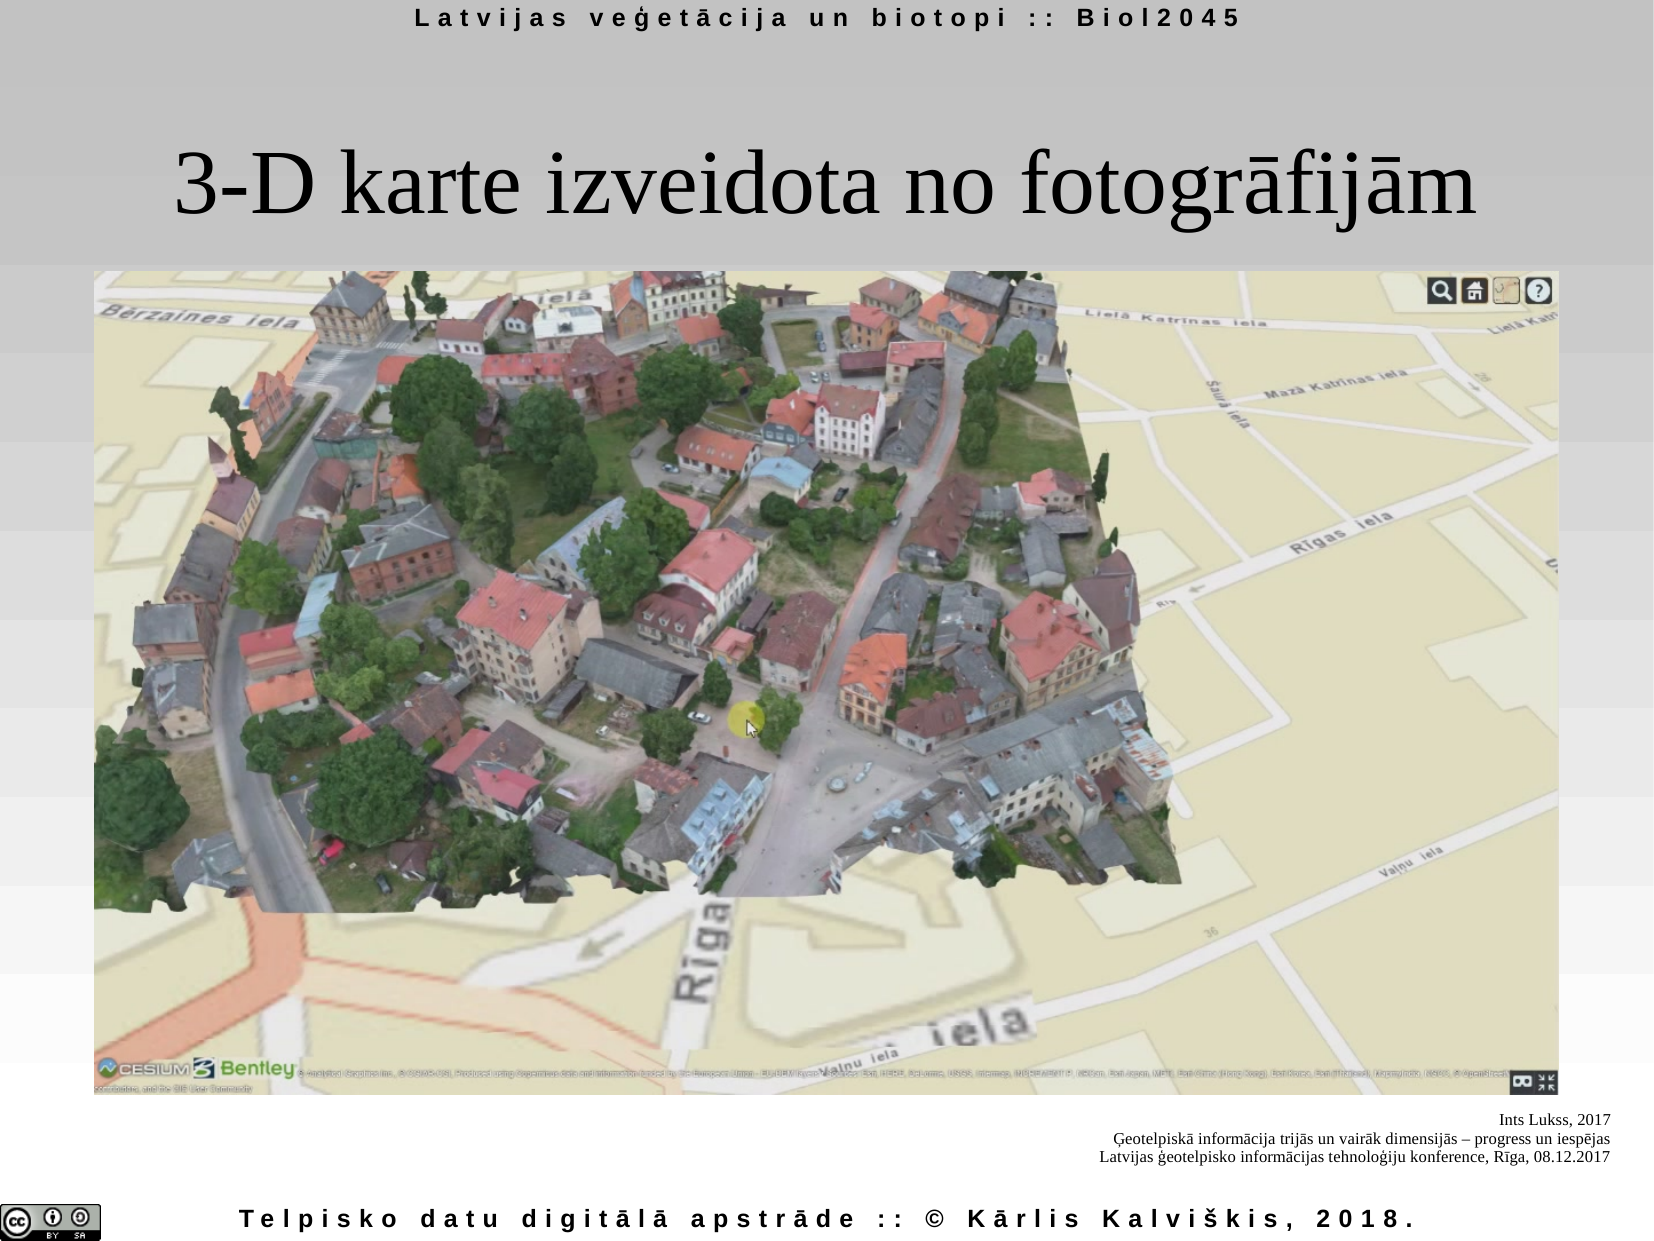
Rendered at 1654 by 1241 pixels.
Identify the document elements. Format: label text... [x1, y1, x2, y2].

picture [0, 0, 1654, 1241]
title 3-D karte izveidota no fotogrāfijām [29, 49, 1625, 296]
text_box Ints Lukss, 2017 Ģeotelpiskā informācija trijās un vairāk dimensijās – progress un iespējas Latvijas ģeotelpisko informācijas tehnoloģiju konference, Rīga, 08.12.2017 [1099, 1120, 1612, 1167]
